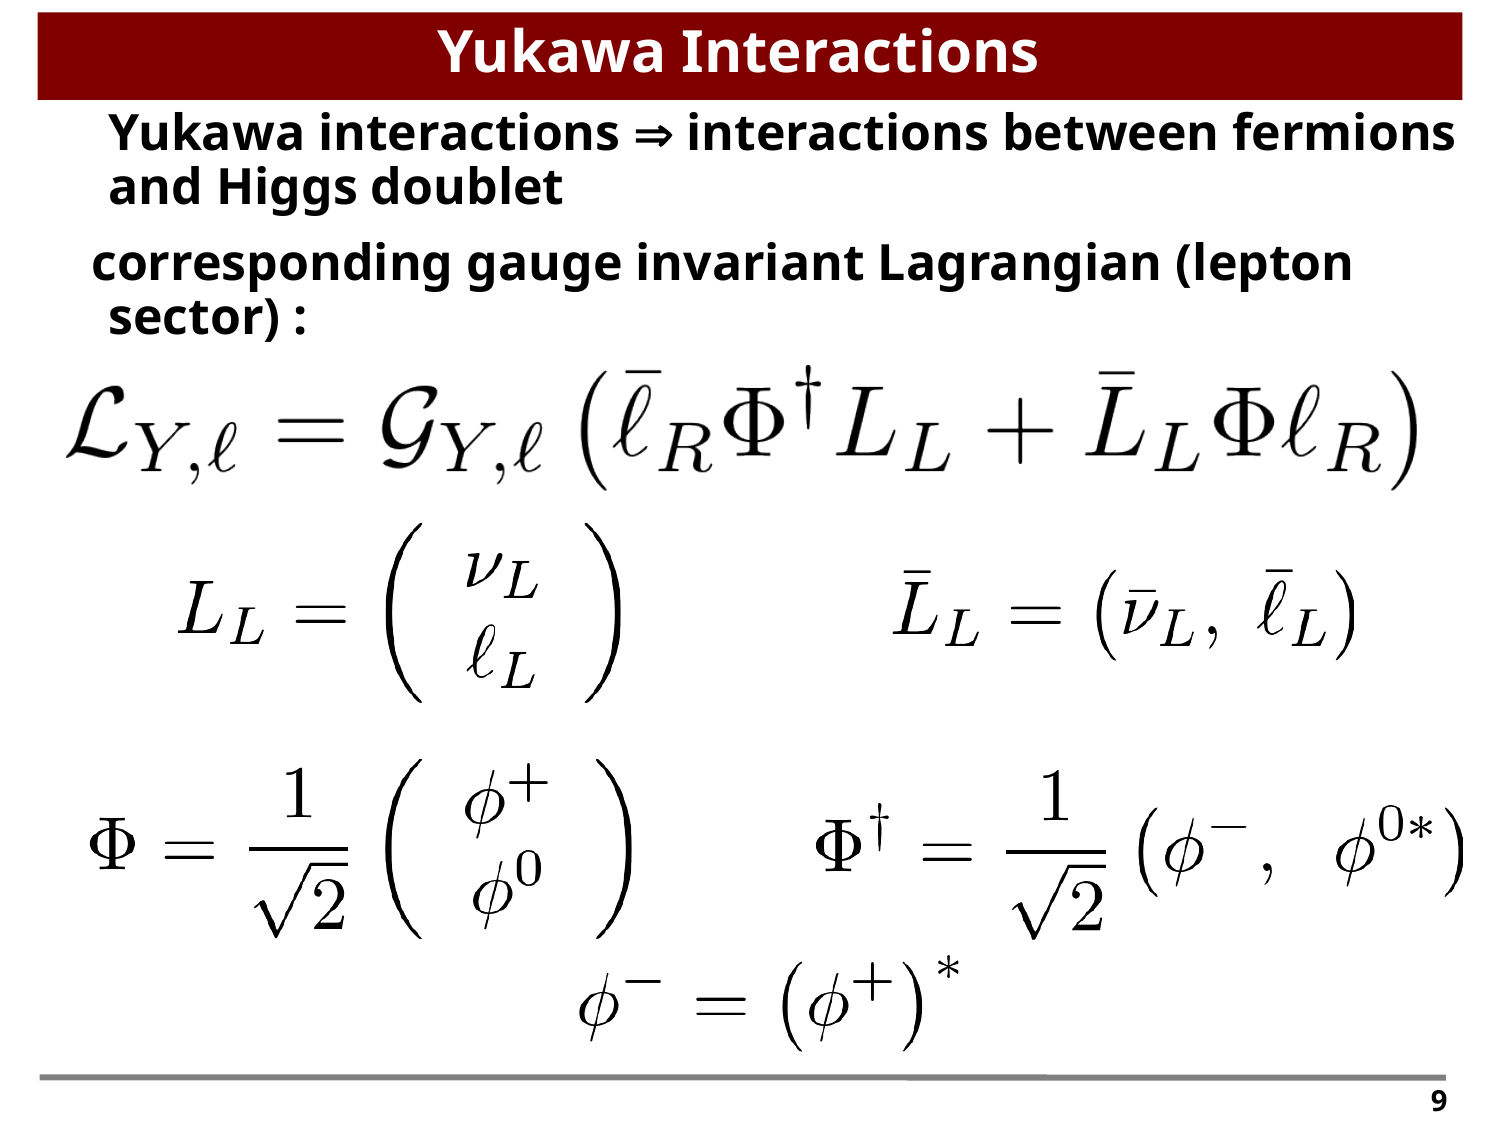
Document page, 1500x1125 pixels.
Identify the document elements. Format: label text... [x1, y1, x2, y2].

picture [89, 758, 632, 939]
picture [177, 522, 621, 703]
picture [65, 365, 1417, 491]
title Yukawa Interactions [132, 12, 1345, 96]
picture [579, 955, 959, 1052]
list Yukawa interactions Þ interactions between fermions and Higgs doublet corresponding gauge invariant Lagrangian (lepton sector) : [37, 99, 1486, 376]
picture [892, 569, 1354, 661]
picture [815, 770, 1463, 940]
